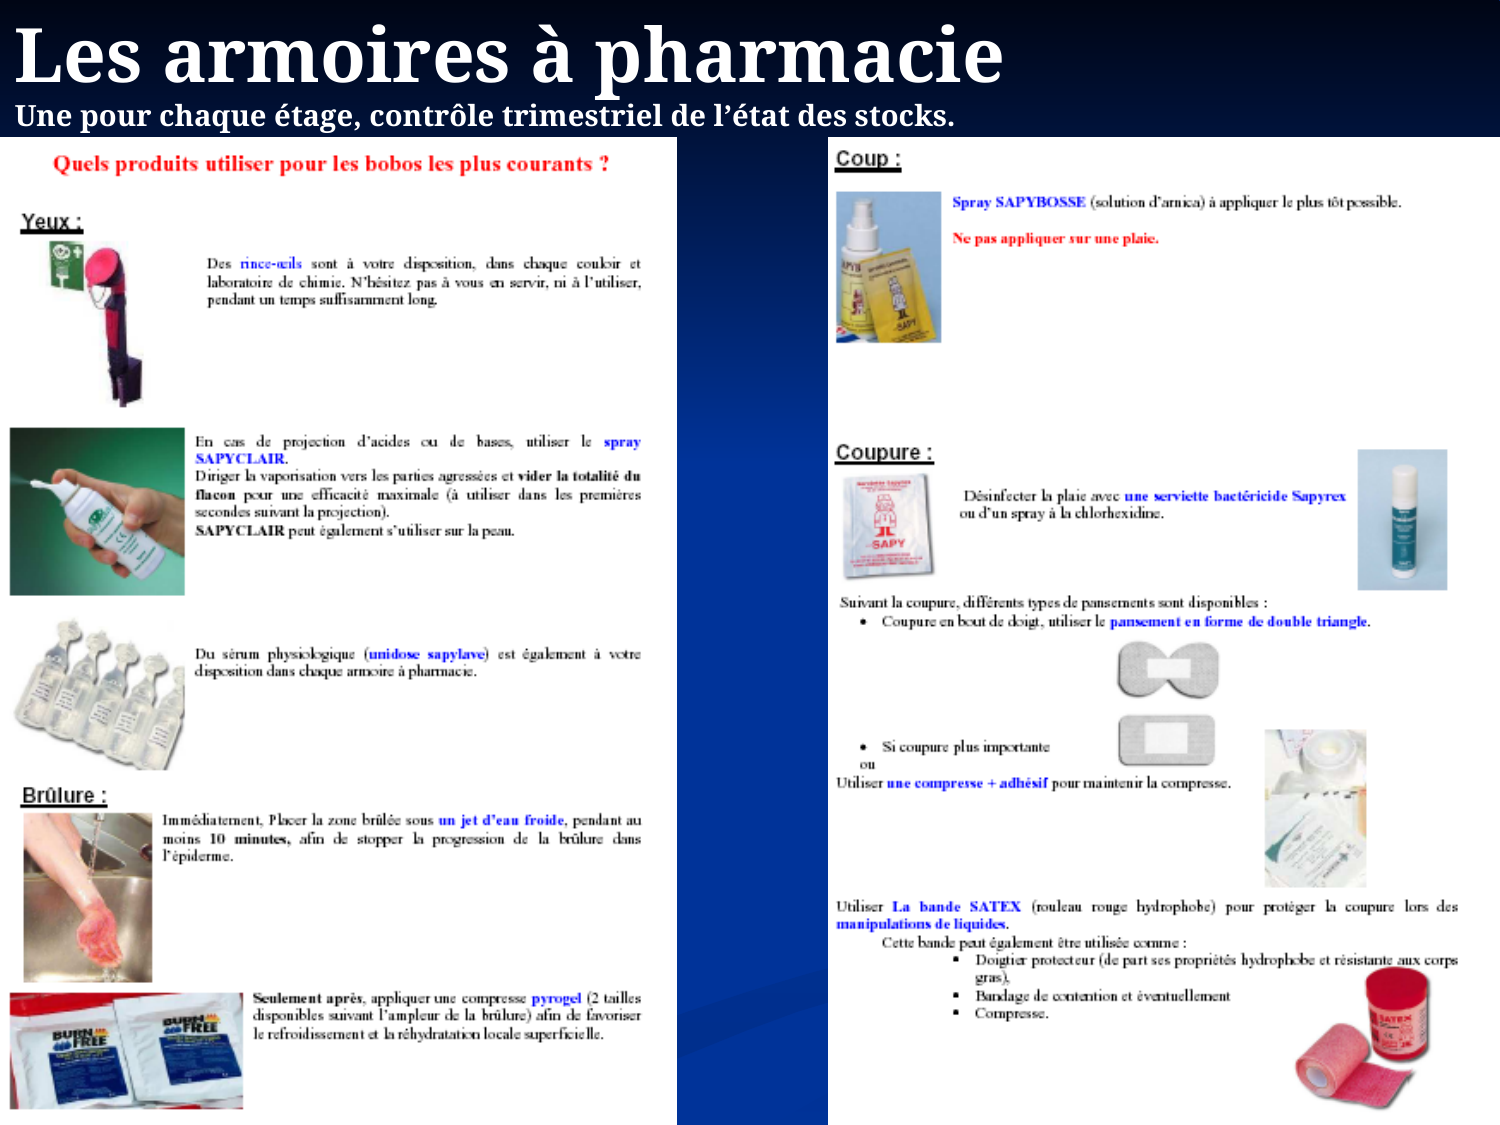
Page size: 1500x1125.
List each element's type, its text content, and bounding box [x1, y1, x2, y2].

picture [828, 141, 1500, 1125]
text_box Les armoires à pharmacie Une pour chaque étage, contrôle trimestriel de l’état des stocks. [0, 0, 1500, 141]
picture [0, 141, 677, 1125]
